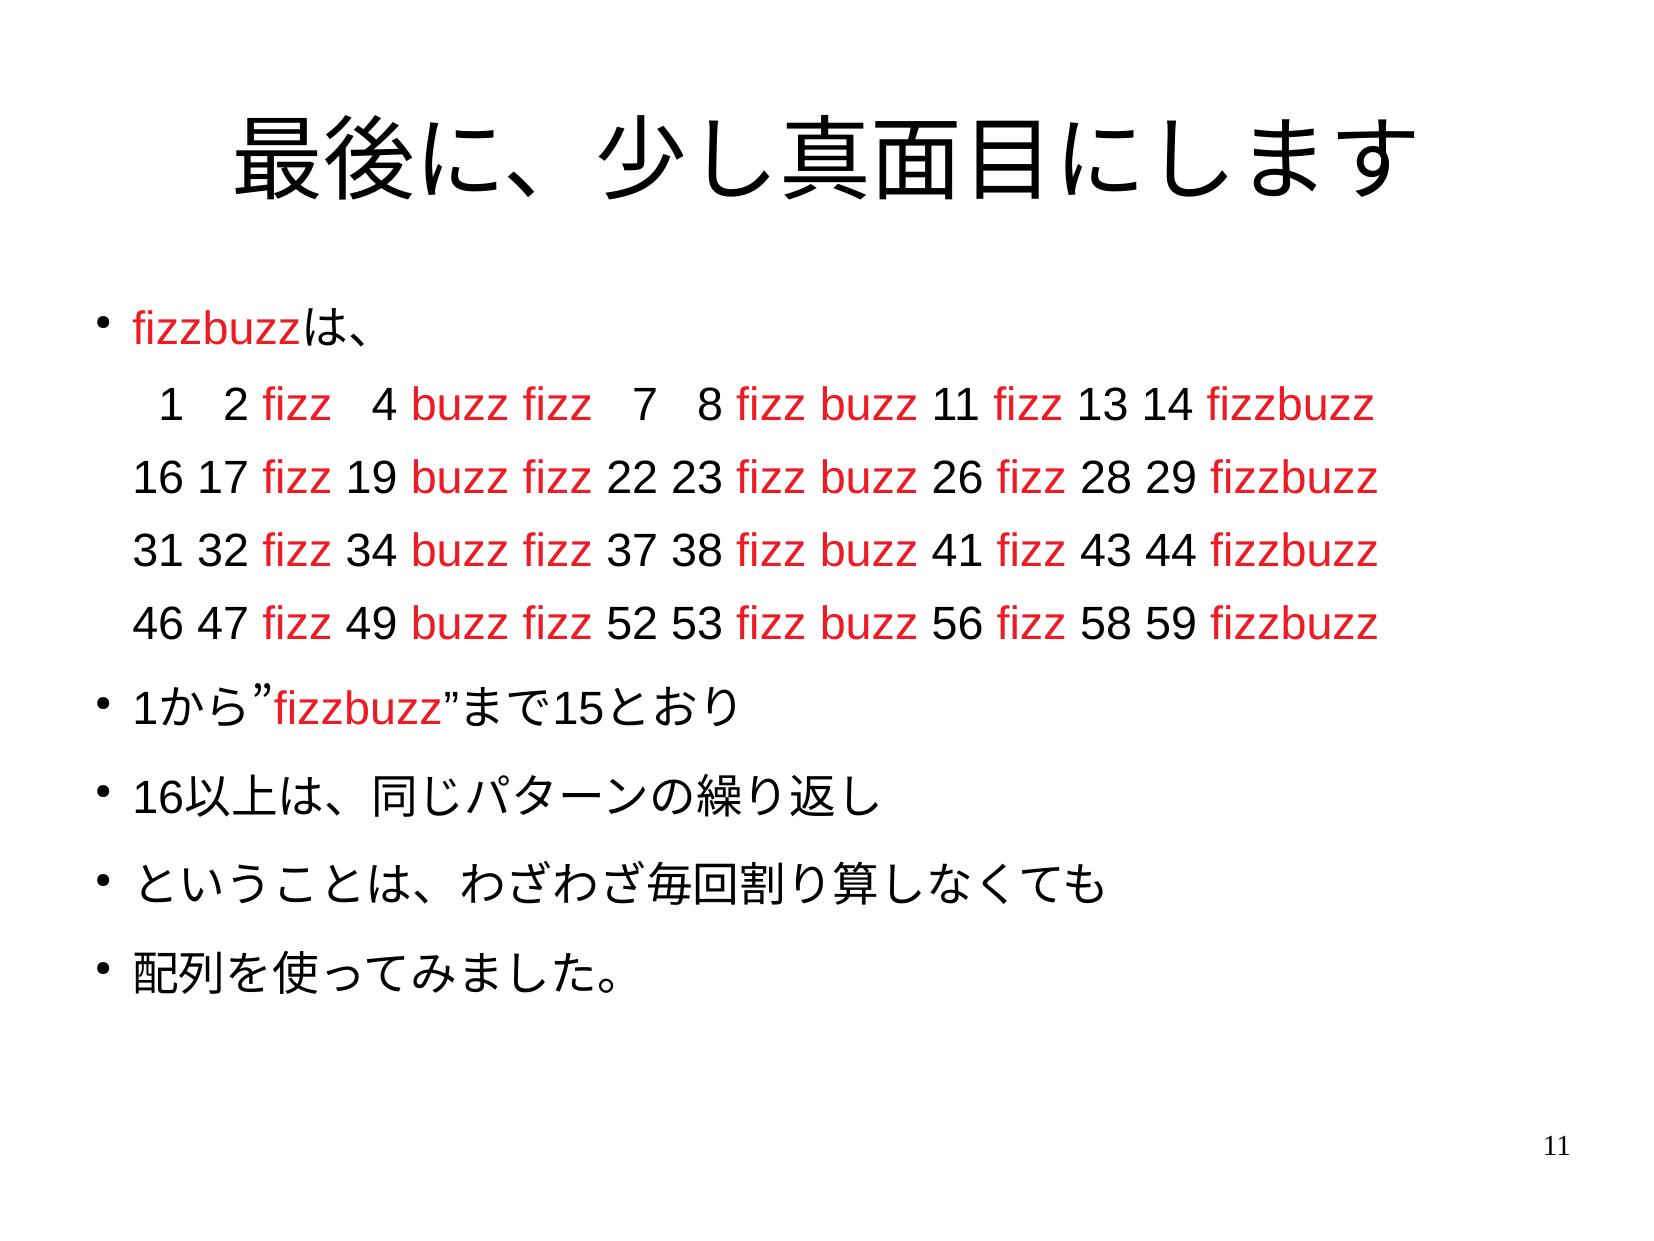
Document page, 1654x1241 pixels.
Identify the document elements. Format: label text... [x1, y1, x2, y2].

list fizzbuzzは、 1 2 fizz 4 buzz fizz 7 8 fizz buzz 11 fizz 13 14 fizzbuzz 16 17 fizz 19 buzz fizz 22 23 fizz buzz 26 fizz 28 29 fizzbuzz 31 32 fizz 34 buzz fizz 37 38 fizz buzz 41 fizz 43 44 fizzbuzz 46 47 fizz 49 buzz fizz 52 53 fizz buzz 56 fizz 58 59 fizzbuzz 1から”fizzbuzz”まで15とおり 16以上は、同じパターンの繰り返し ということは、わざわざ毎回割り算しなくても 配列を使ってみました。 [82, 290, 1571, 1010]
title 最後に、少し真面目にします [82, 49, 1571, 257]
